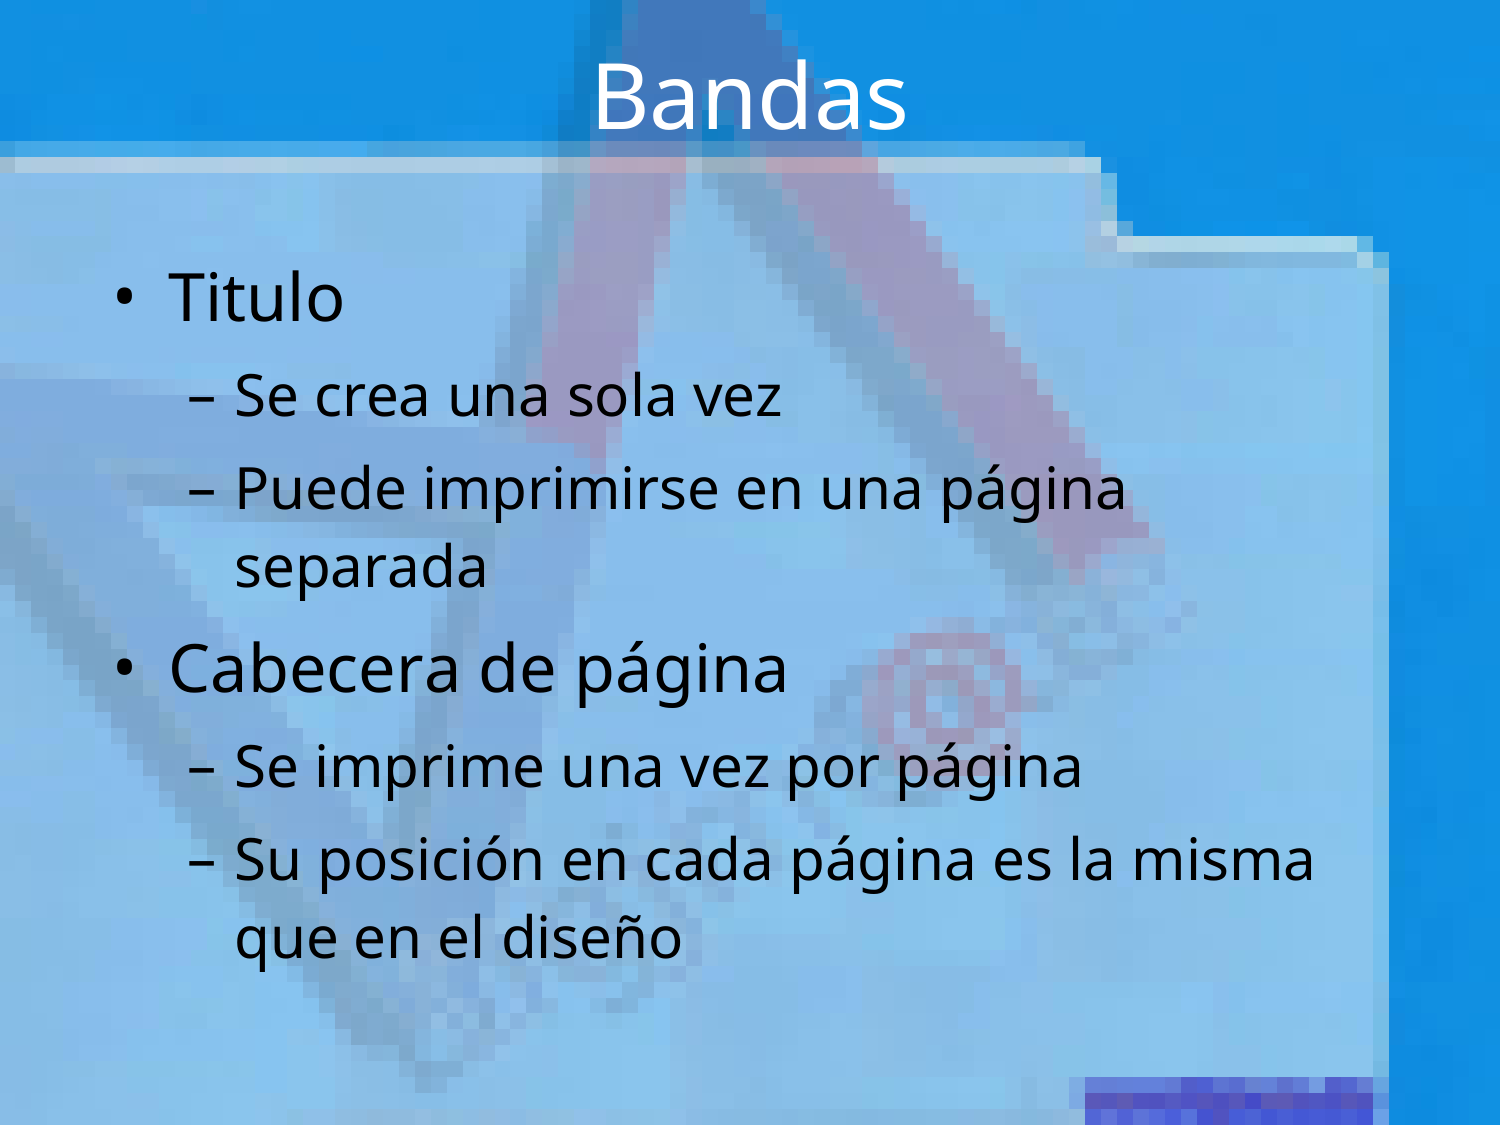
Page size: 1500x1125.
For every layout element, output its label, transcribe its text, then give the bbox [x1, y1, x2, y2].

picture [0, 0, 1500, 1125]
title Bandas [112, 0, 1388, 214]
list Titulo Se crea una sola vez Puede imprimirse en una página separada Cabecera de página Se imprime una vez por página Su posición en cada página es la misma que en el diseño [112, 249, 1388, 1001]
